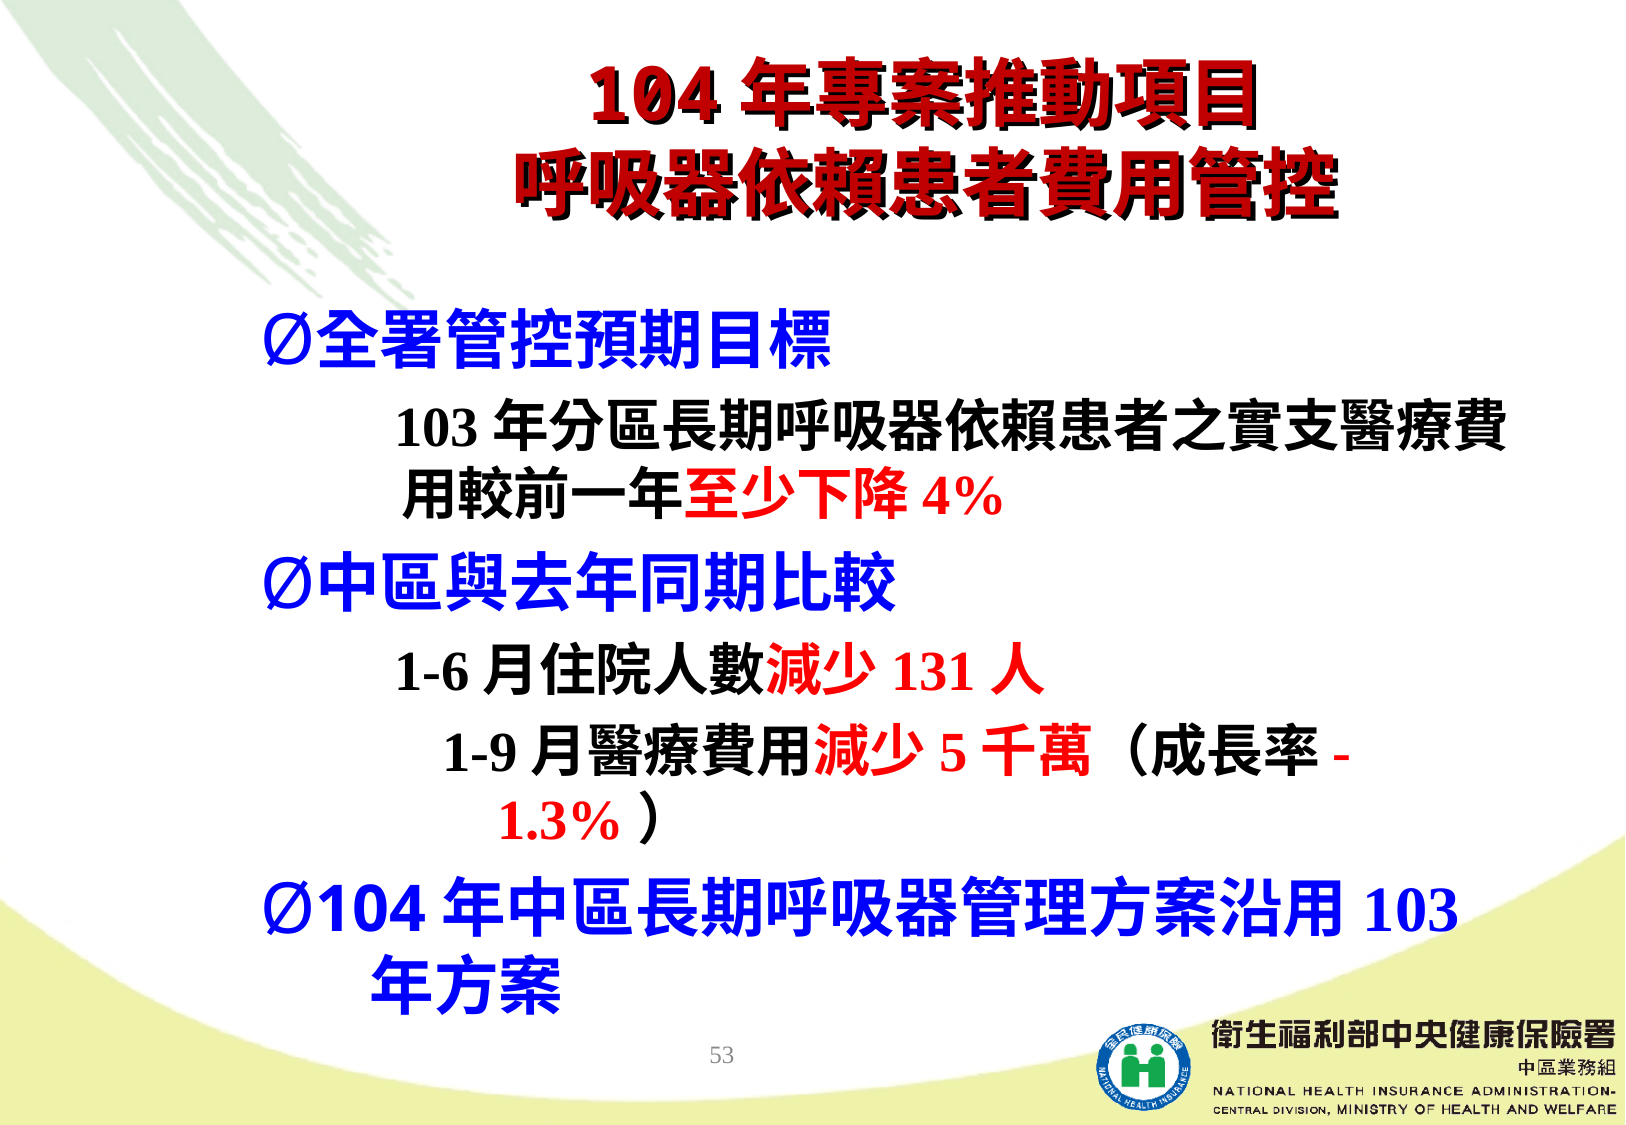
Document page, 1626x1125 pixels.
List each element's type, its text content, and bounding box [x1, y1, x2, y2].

title 104年專案推動項目 呼吸器依賴患者費用管控 [304, 31, 1544, 240]
text_box [694, 1034, 1074, 1084]
list 全署管控預期目標 103年分區長期呼吸器依賴患者之實支醫療費用較前一年至少下降4% 中區與去年同期比較 1-6月住院人數減少131人 1-9月醫療費用減少5千萬（成長率-1.3%） 104年中區長期呼吸器管理方案沿用103年方案 [245, 290, 1545, 1034]
